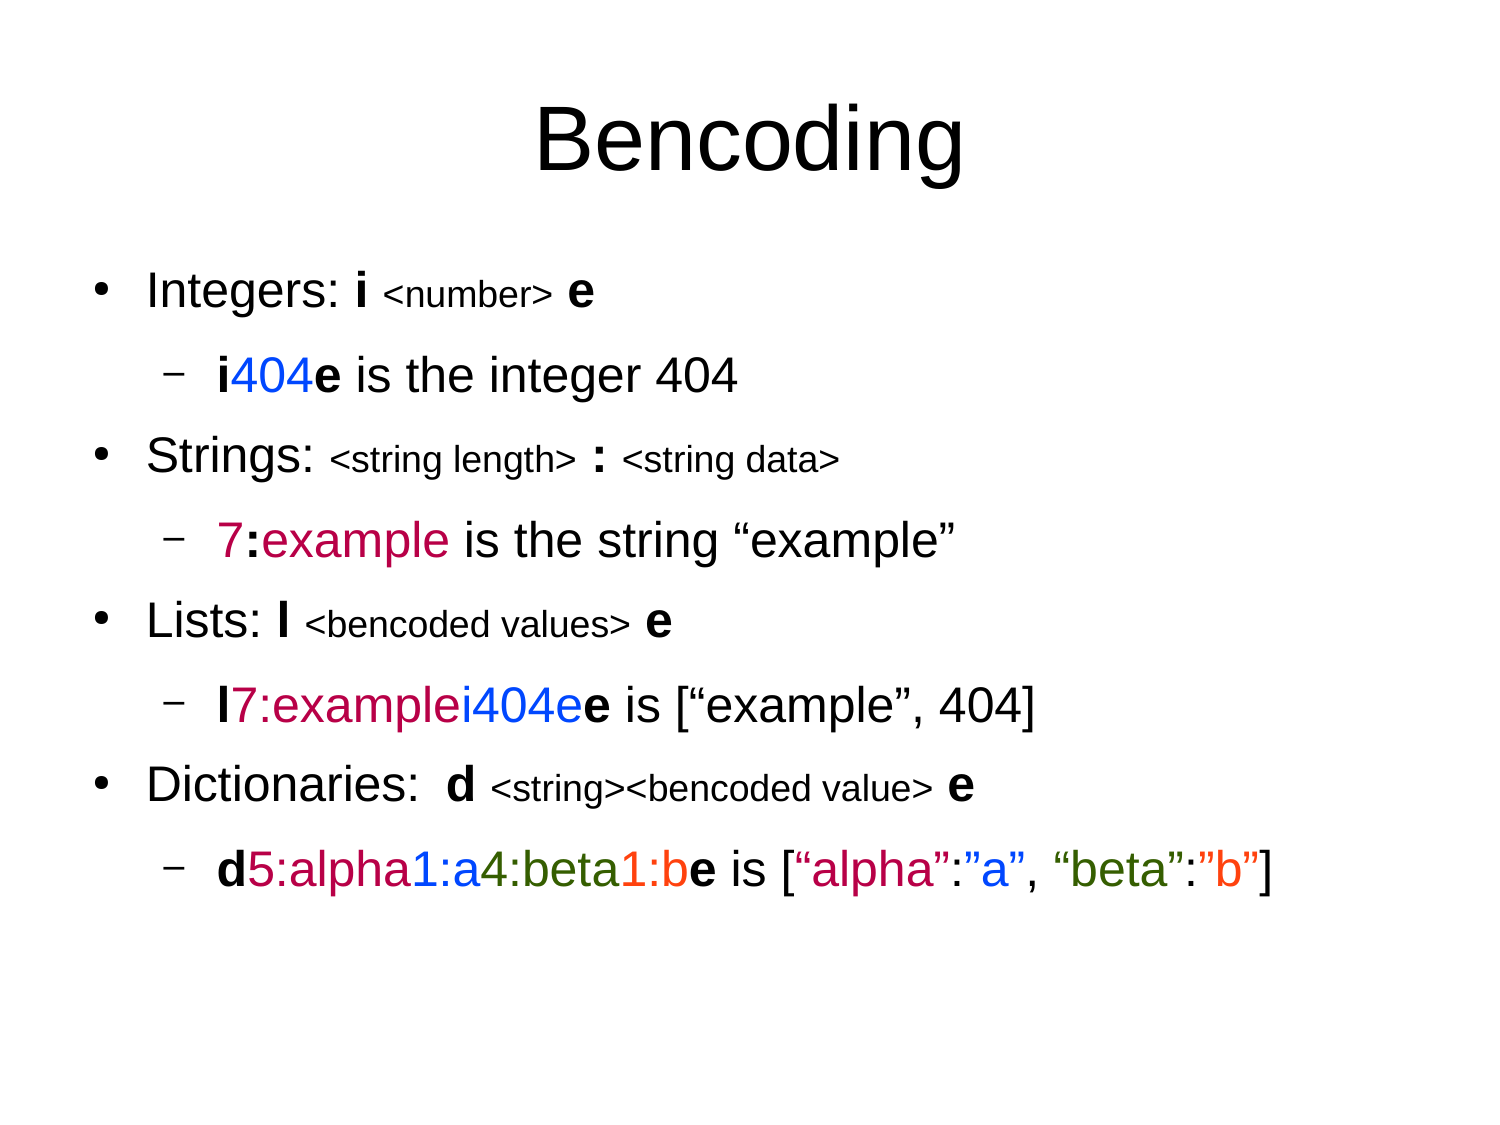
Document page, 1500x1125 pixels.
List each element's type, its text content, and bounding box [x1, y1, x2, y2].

title Bencoding [75, 45, 1425, 233]
list Integers: i <number> e i404e is the integer 404 Strings: <string length> : <string data> 7:example is the string “example” Lists: l <bencoded values> e l7:examplei404ee is [“example”, 404] Dictionaries: d <string><bencoded value> e d5:alpha1:a4:beta1:be is [“alpha”:”a”, “beta”:”b”] [75, 262, 1425, 916]
